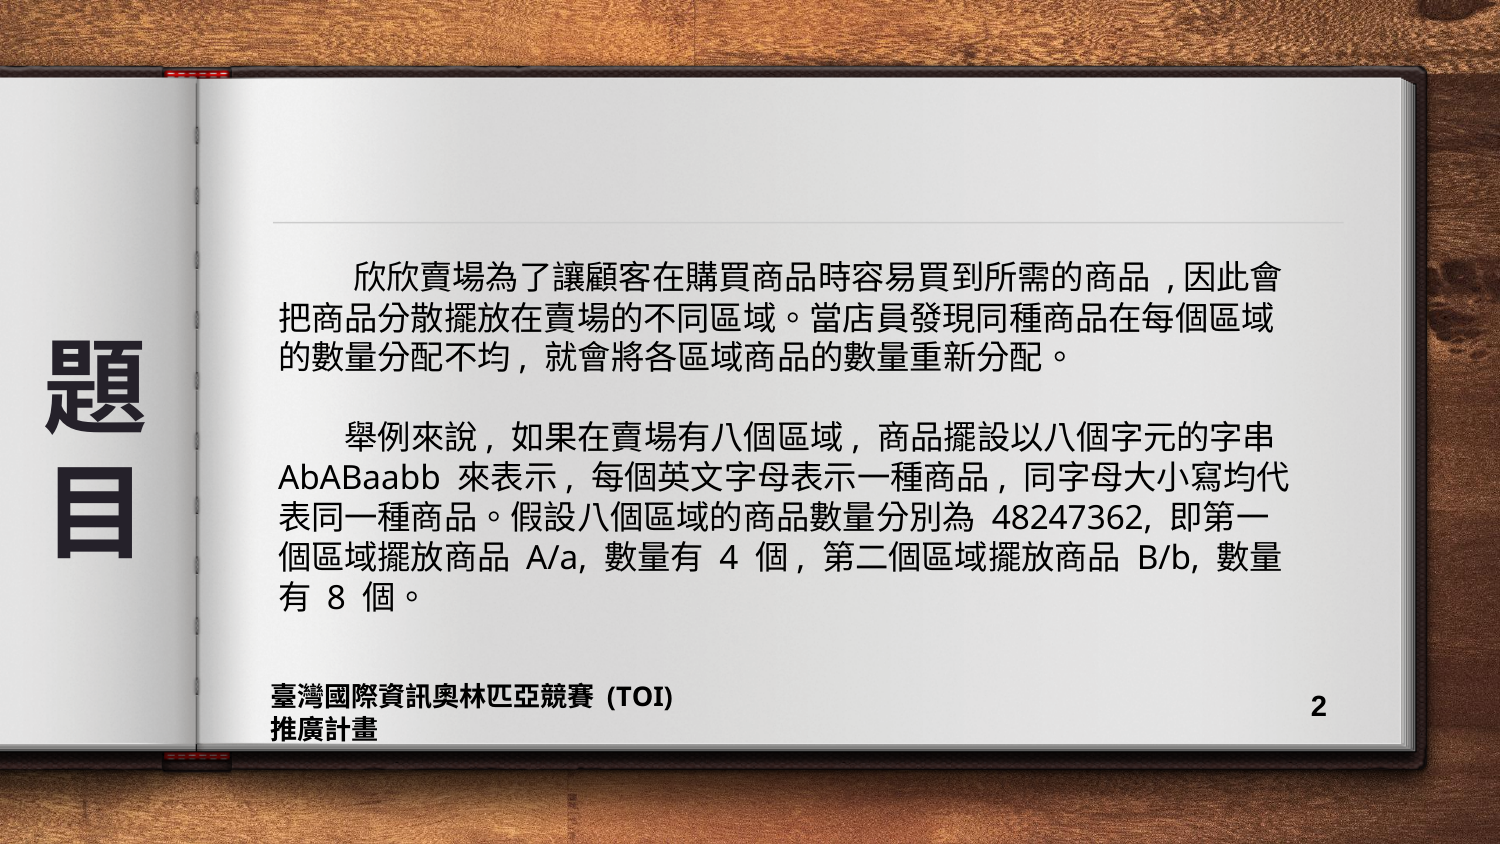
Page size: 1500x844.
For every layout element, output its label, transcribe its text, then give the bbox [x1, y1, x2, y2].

text_box 題 目 [28, 306, 210, 552]
text_box 欣欣賣場為了讓顧客在購買商品時容易買到所需的商品 ,因此會把商品分散擺放在賣場的不同區域。當店員發現同種商品在每個區域的數量分配不均, 就會將各區域商品的數量重新分配。 舉例來說, 如果在賣場有八個區域, 商品擺設以八個字元的字串AbABaabb 來表示, 每個英文字母表示一種商品, 同字母大小寫均代表同一種商品。假設八個區域的商品數量分別為 48247362, 即第一個區域擺放商品 A/a, 數量有 4 個, 第二個區域擺放商品 B/b, 數量有 8 個。 [263, 244, 1317, 684]
text_box [1295, 672, 1386, 737]
